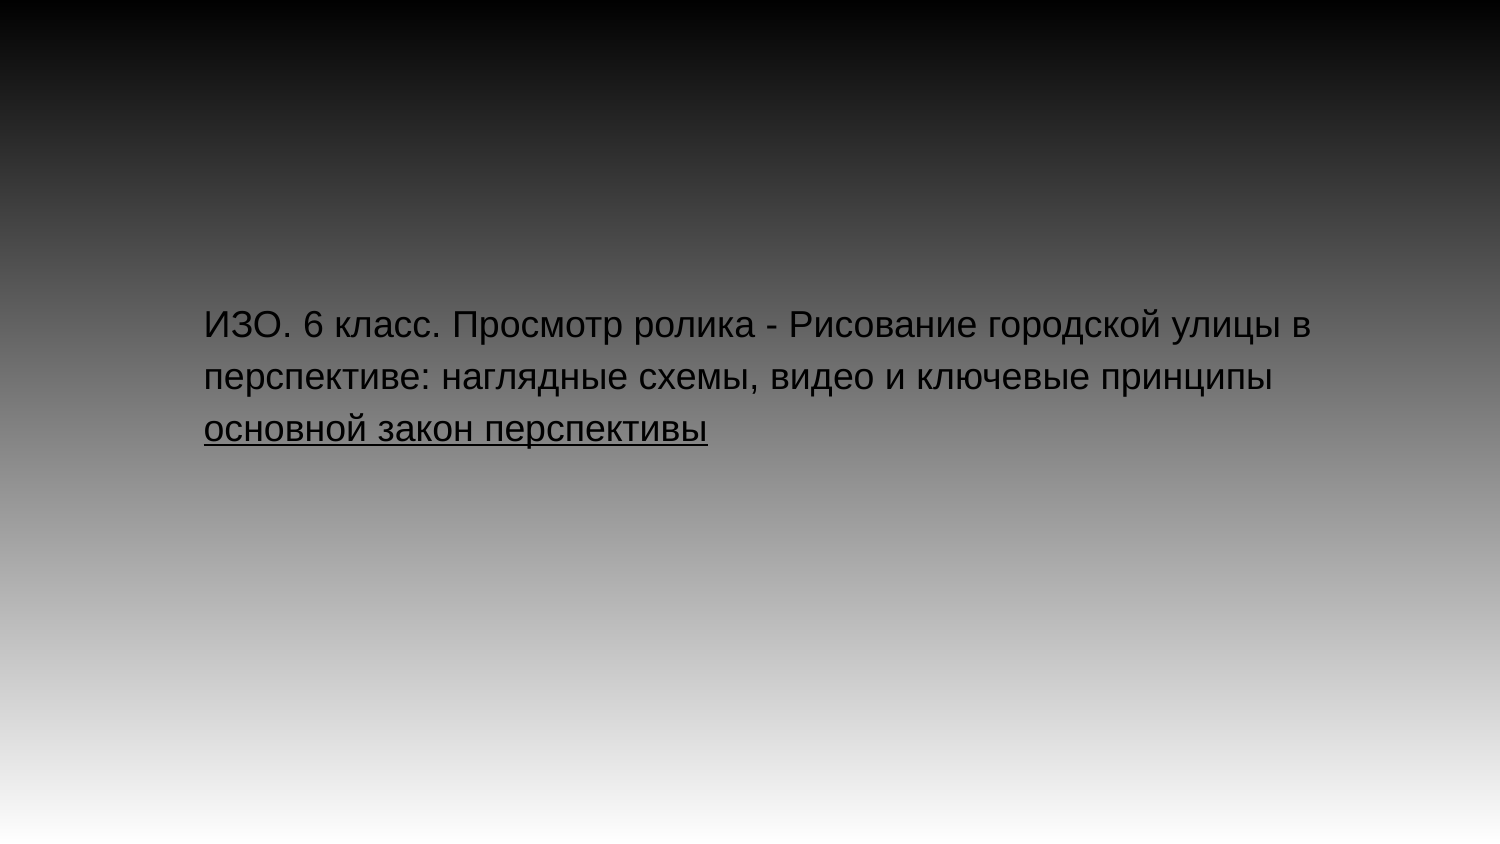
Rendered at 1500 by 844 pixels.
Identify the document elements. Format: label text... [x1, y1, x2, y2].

list [54, 178, 1381, 654]
title ИЗО. 6 класс. Просмотр ролика - Рисование городской улицы в перспективе: наглядные схемы, видео и ключевые принципы основной закон перспективы [188, 126, 1468, 532]
